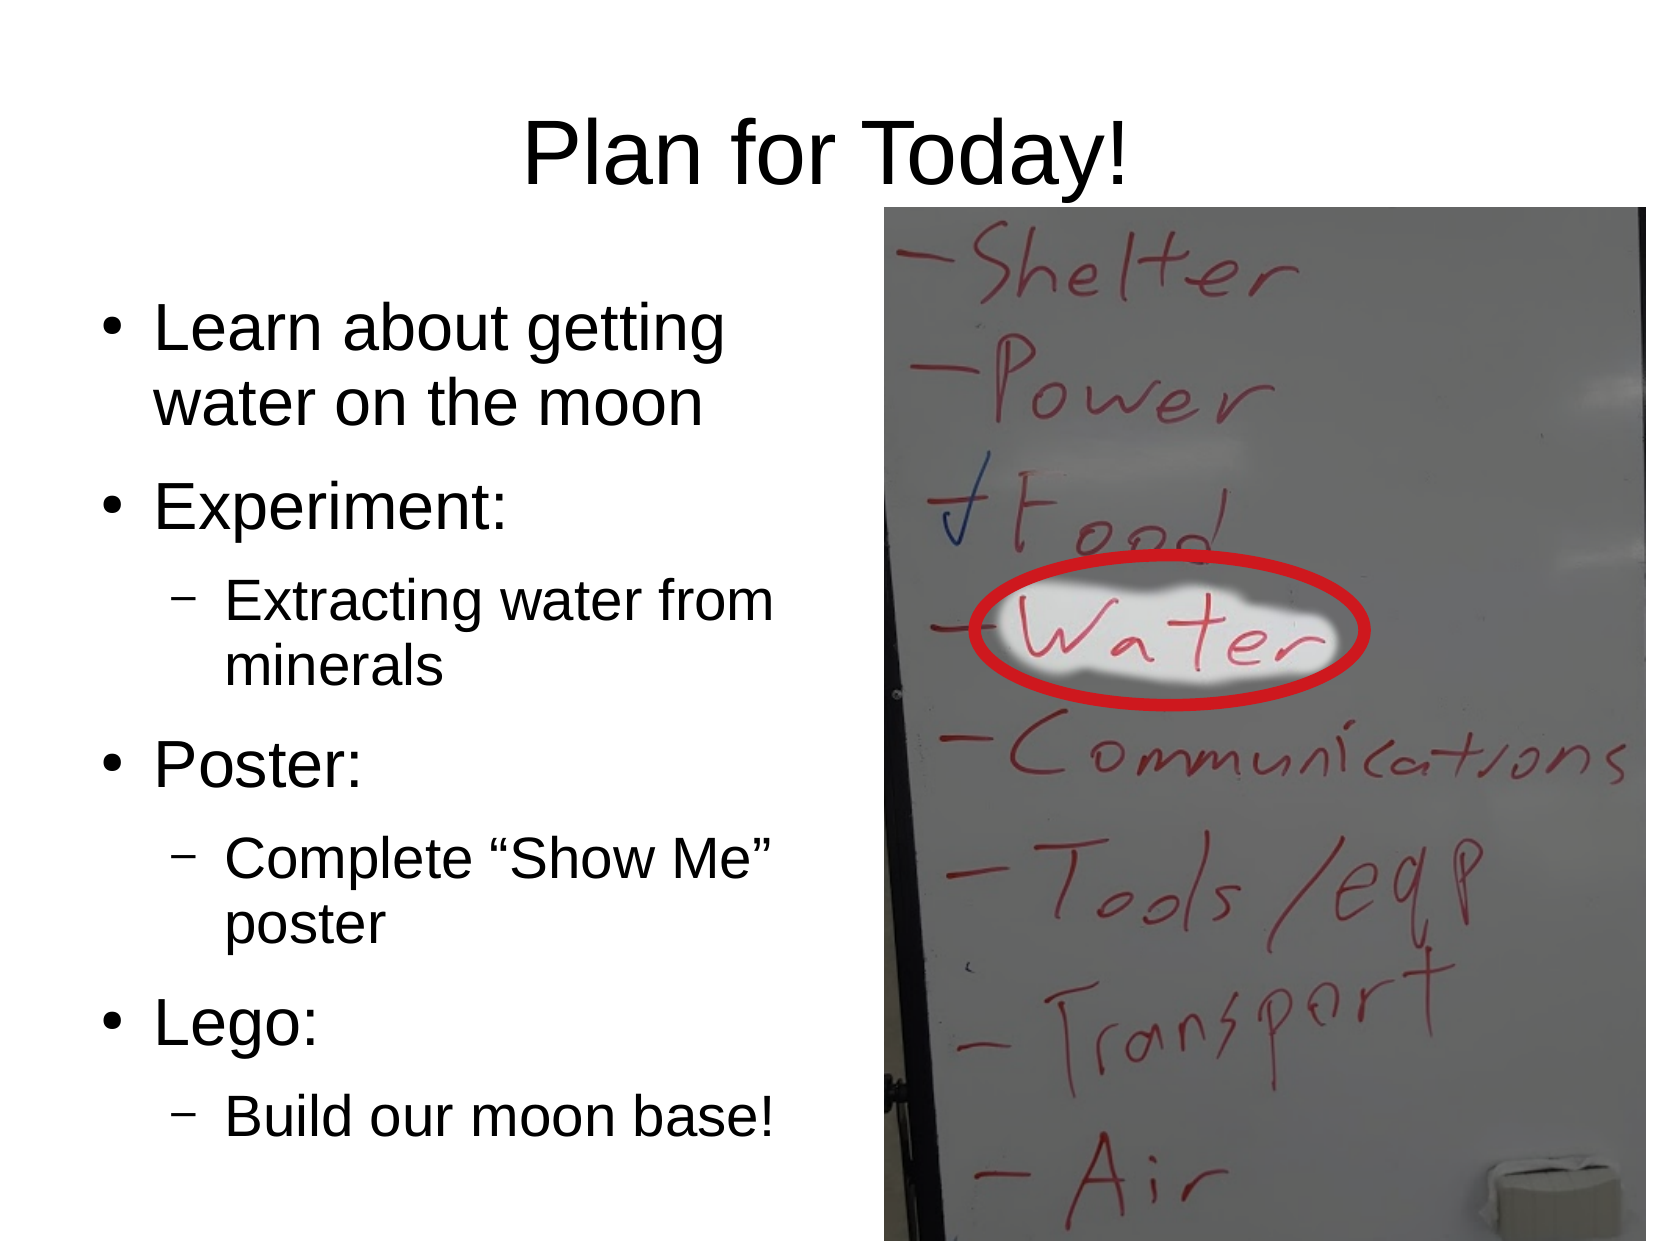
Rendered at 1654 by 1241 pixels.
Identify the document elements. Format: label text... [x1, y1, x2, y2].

list Learn about getting water on the moon Experiment: Extracting water from minerals Poster: Complete “Show Me” poster Lego: Build our moon base! [82, 290, 968, 1186]
picture [982, 562, 1358, 698]
title Plan for Today! [82, 49, 1571, 257]
picture [884, 207, 1646, 1241]
